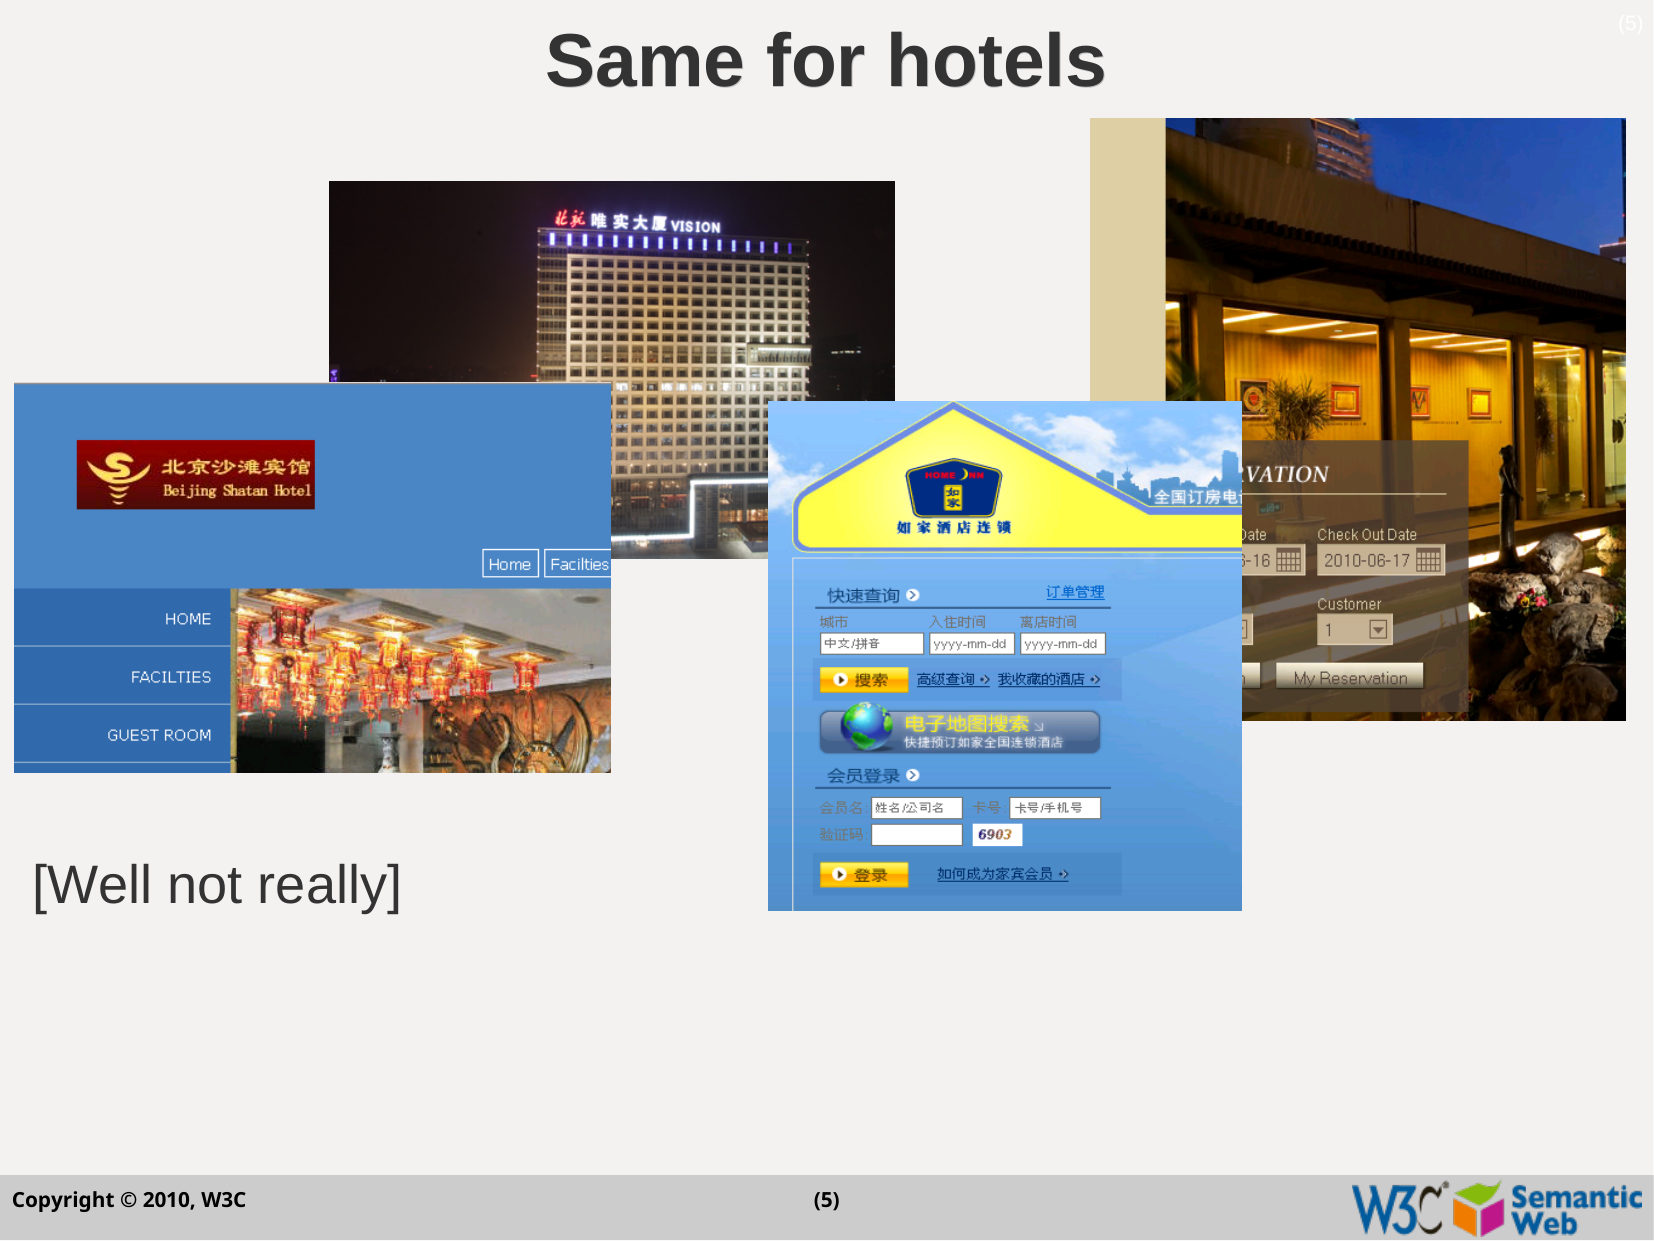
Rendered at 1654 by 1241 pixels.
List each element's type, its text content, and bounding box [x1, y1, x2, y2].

picture [1352, 1178, 1642, 1237]
picture [14, 118, 1626, 911]
list [Well not really] [32, 854, 1627, 1119]
title Same for hotels [0, 0, 1654, 119]
